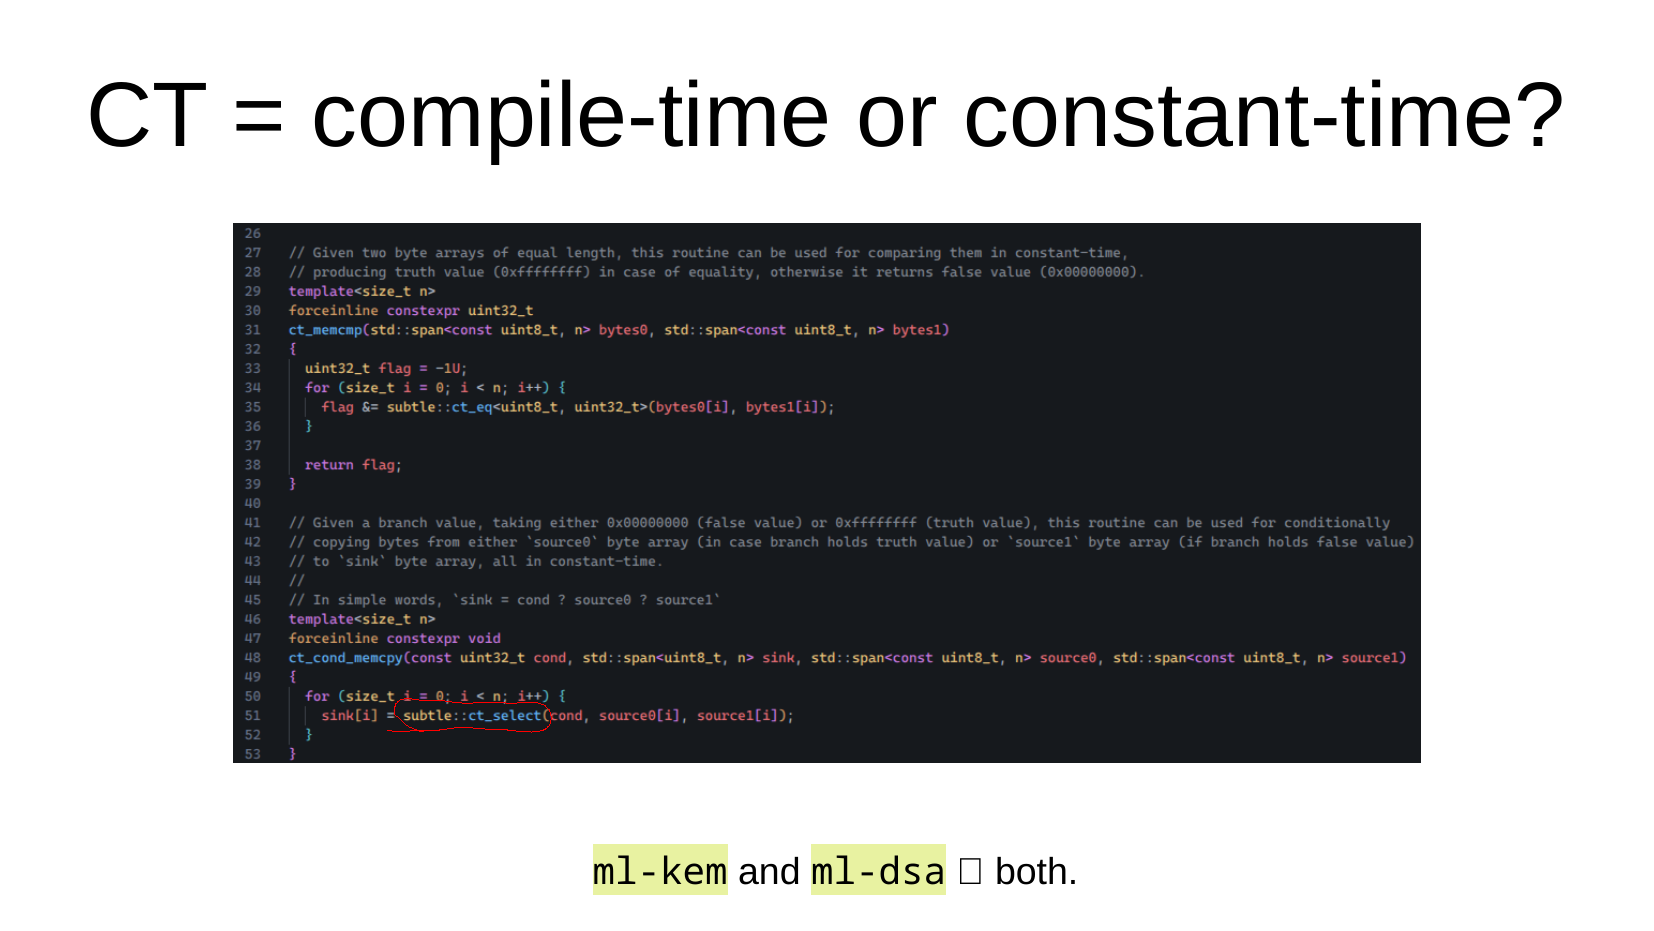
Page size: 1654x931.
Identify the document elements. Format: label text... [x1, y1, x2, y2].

picture [233, 223, 1421, 763]
text_box ml-kem and ml-dsa ✅ both. [490, 836, 1182, 898]
title CT = compile-time or constant-time? [82, 37, 1571, 193]
